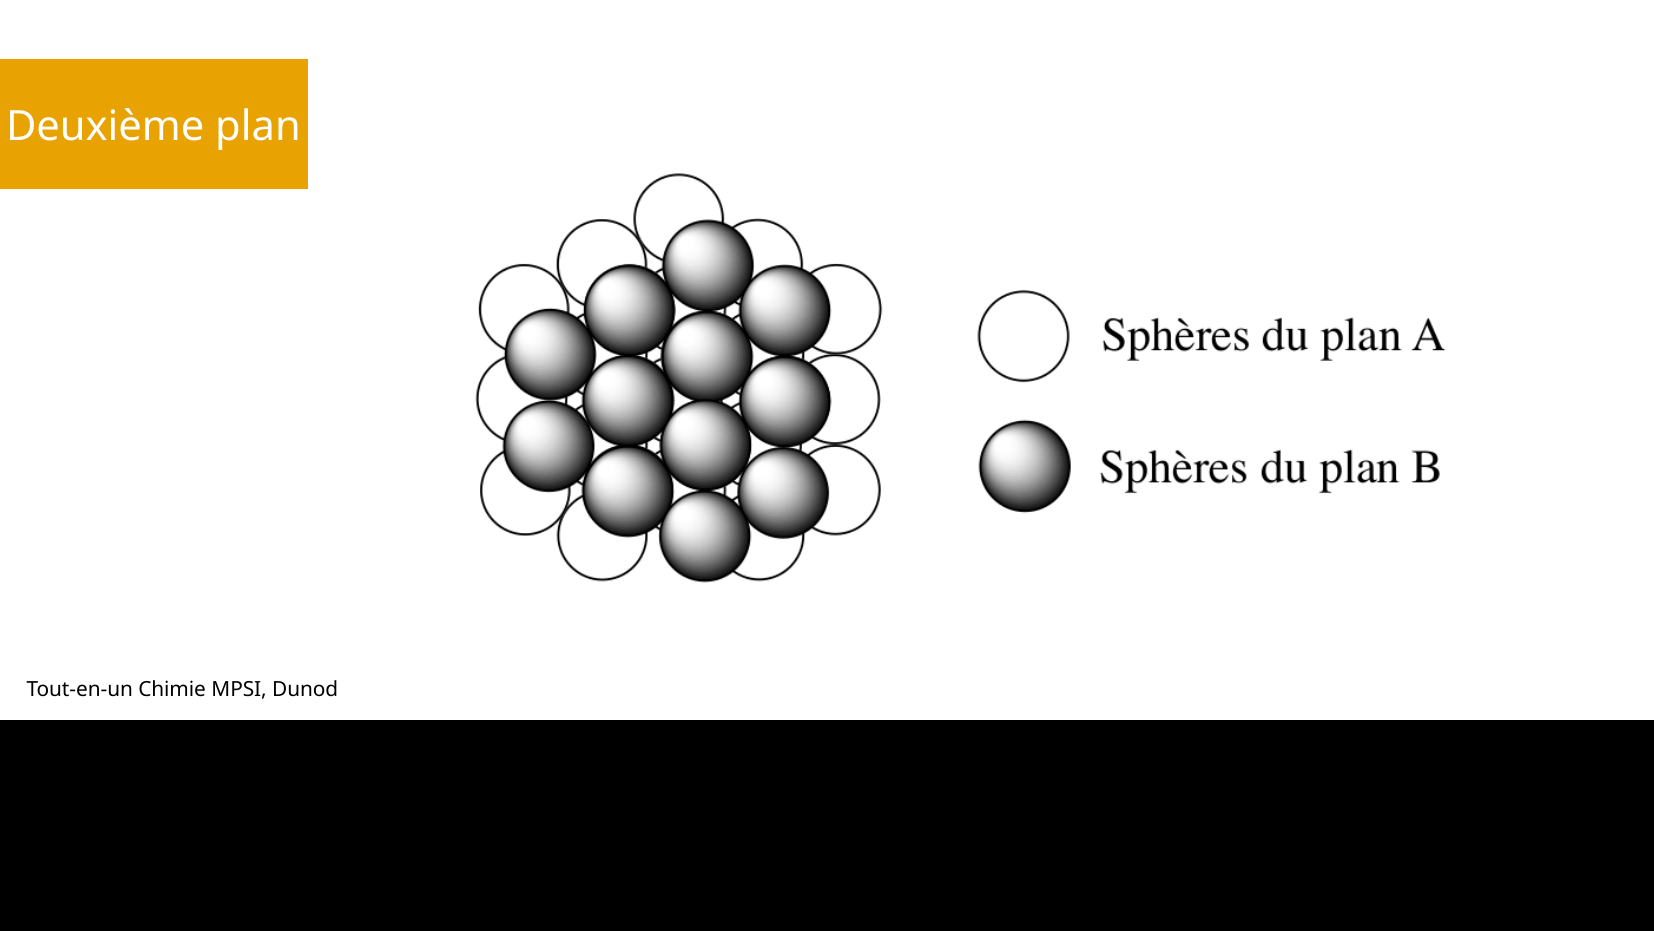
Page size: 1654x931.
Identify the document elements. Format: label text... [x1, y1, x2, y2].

text_box Tout-en-un Chimie MPSI, Dunod [11, 667, 332, 709]
text_box [0, 720, 1654, 931]
picture [413, 165, 1494, 591]
text_box Deuxième plan [0, 59, 308, 189]
